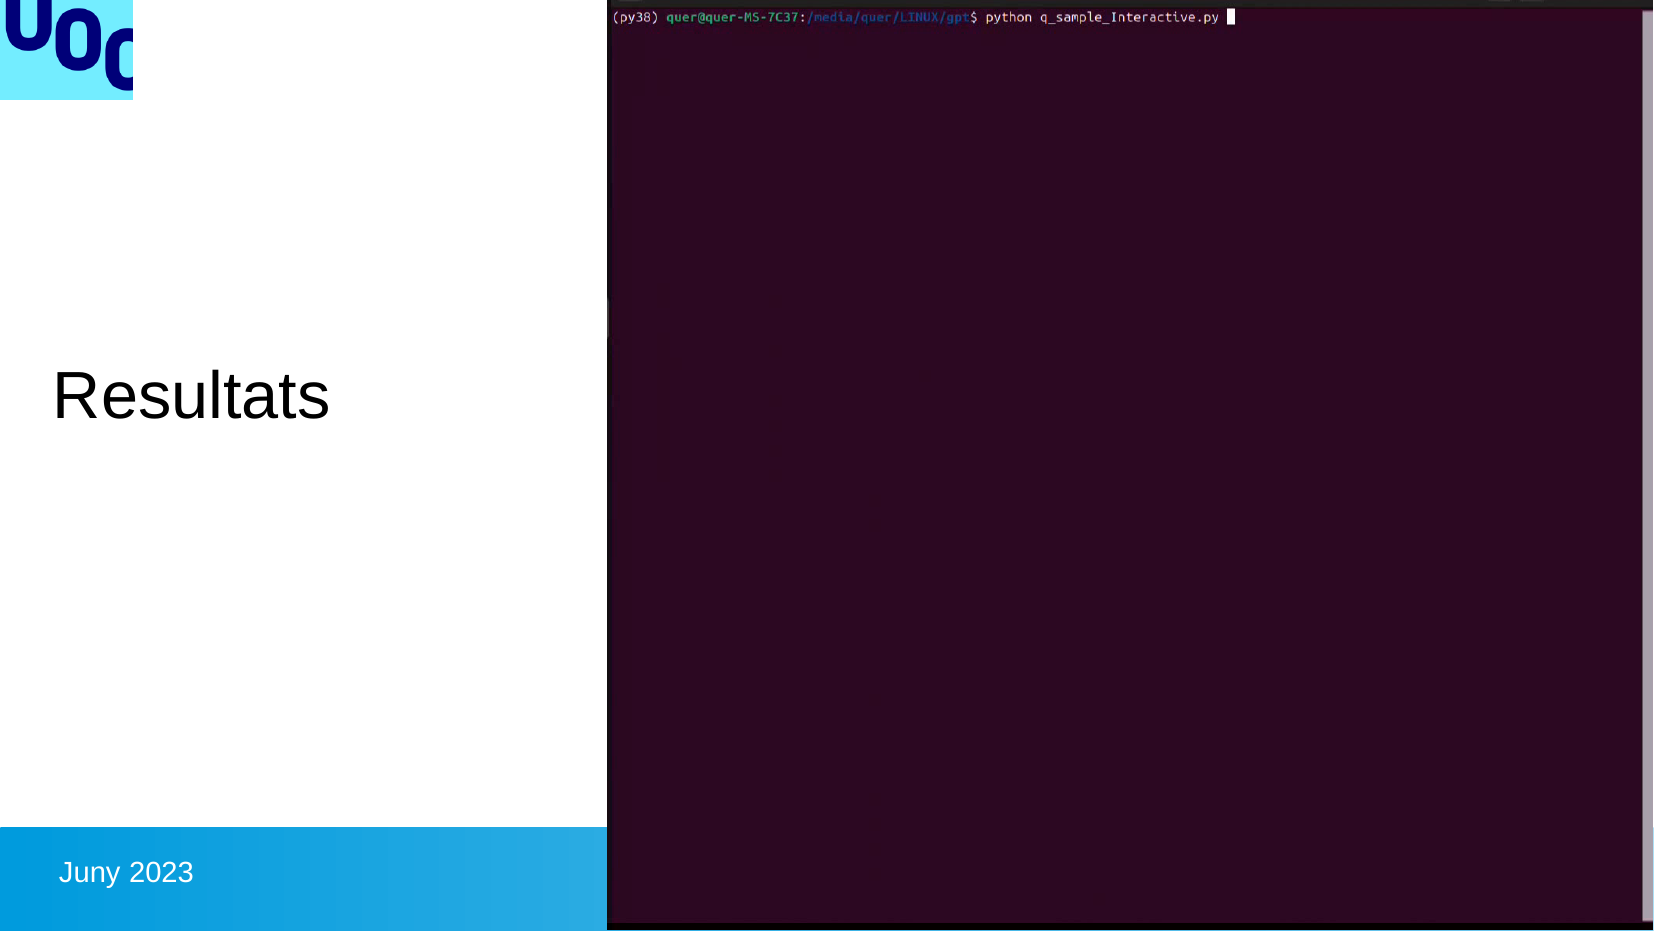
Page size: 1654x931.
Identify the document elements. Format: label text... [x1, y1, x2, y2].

subtitle Resultats [0, 277, 562, 515]
text_box [606, 0, 1654, 931]
picture [0, 0, 133, 100]
